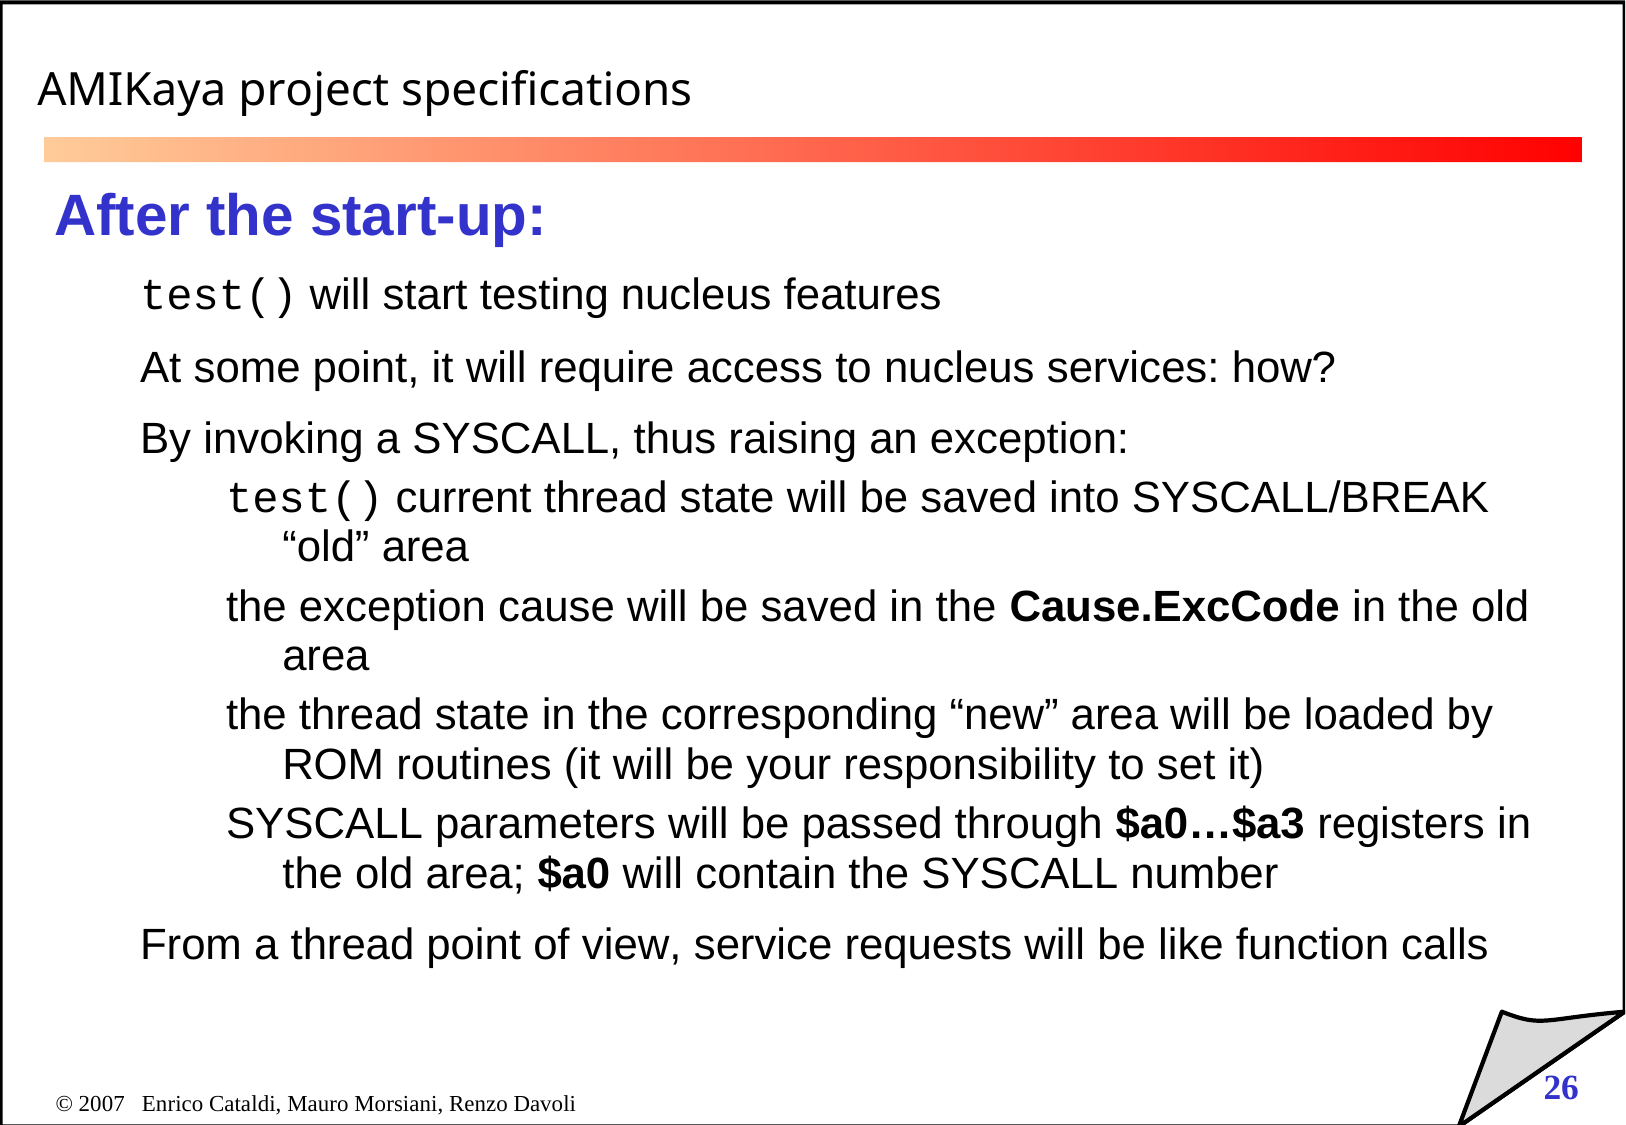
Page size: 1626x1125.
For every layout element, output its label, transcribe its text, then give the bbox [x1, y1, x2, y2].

title AMIKaya project specifications [37, 44, 1588, 131]
list After the start-up: test() will start testing nucleus features At some point, it will require access to nucleus services: how? By invoking a SYSCALL, thus raising an exception: test() current thread state will be saved into SYSCALL/BREAK “old” area the exception cause will be saved in the Cause.ExcCode in the old area the thread state in the corresponding “new” area will be loaded by ROM routines (it will be your responsibility to set it) SYSCALL parameters will be passed through $a0…$a3 registers in the old area; $a0 will contain the SYSCALL number From a thread point of view, service requests will be like function calls [54, 187, 1571, 1124]
